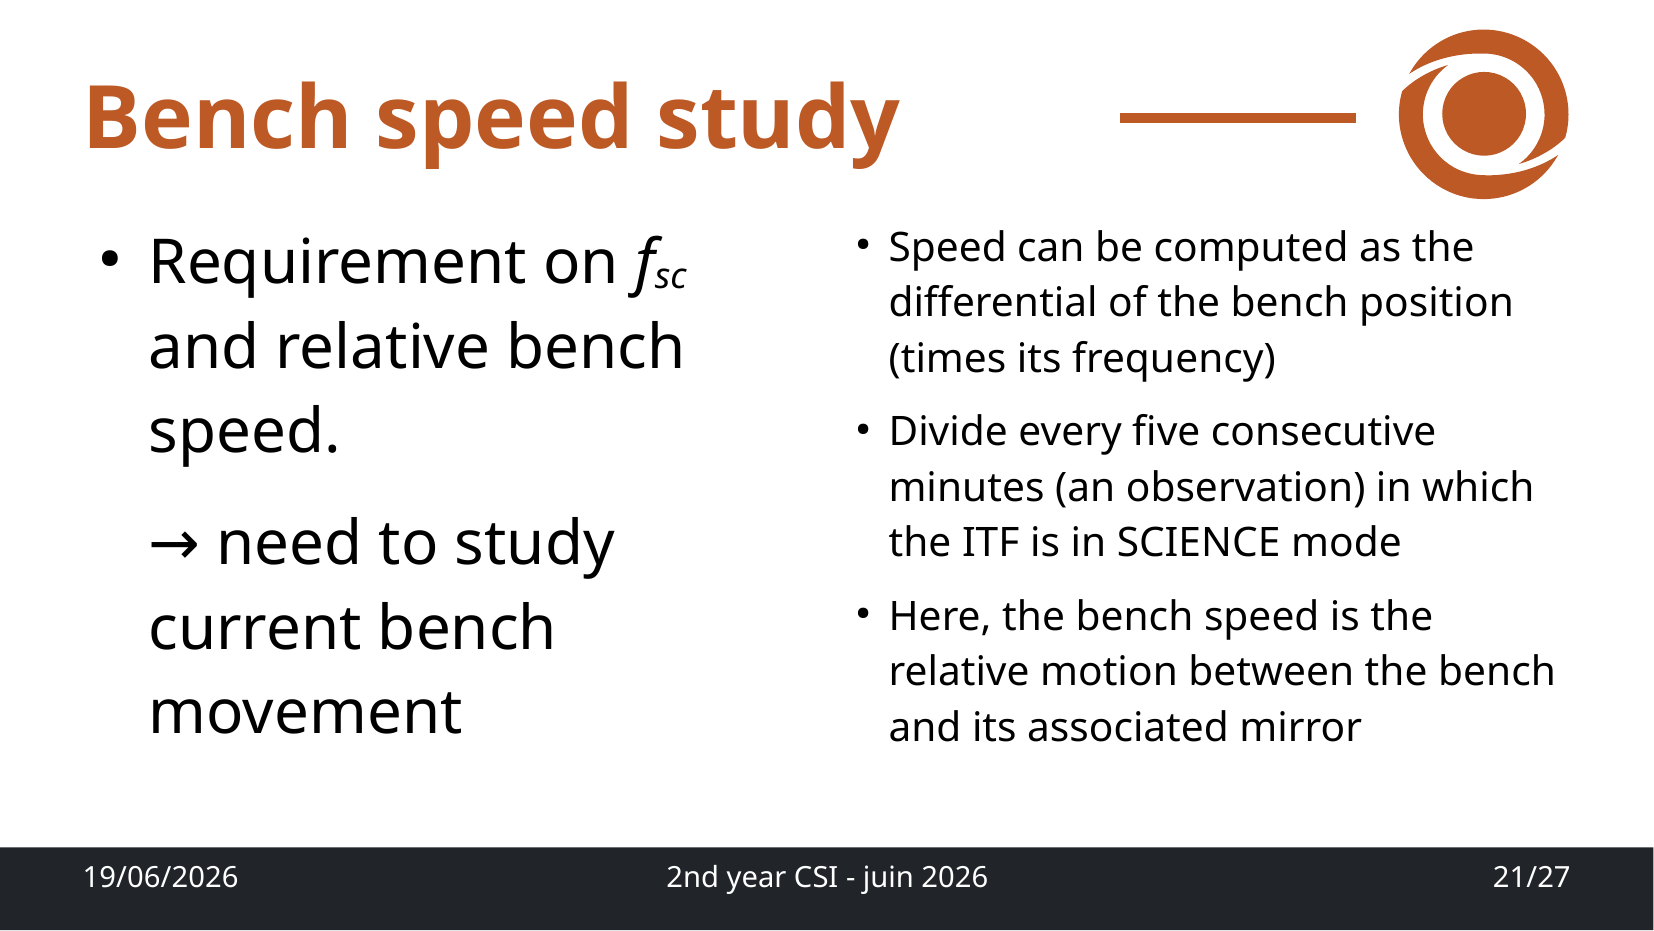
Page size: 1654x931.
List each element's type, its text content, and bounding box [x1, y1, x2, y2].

list Speed can be computed as the differential of the bench position (times its frequency) Divide every five consecutive minutes (an observation) in which the ITF is in SCIENCE mode Here, the bench speed is the relative motion between the bench and its associated mirror [845, 217, 1572, 758]
title Bench speed study [82, 37, 1241, 193]
list Requirement on fsc and relative bench speed. → need to study current bench movement [82, 217, 809, 758]
